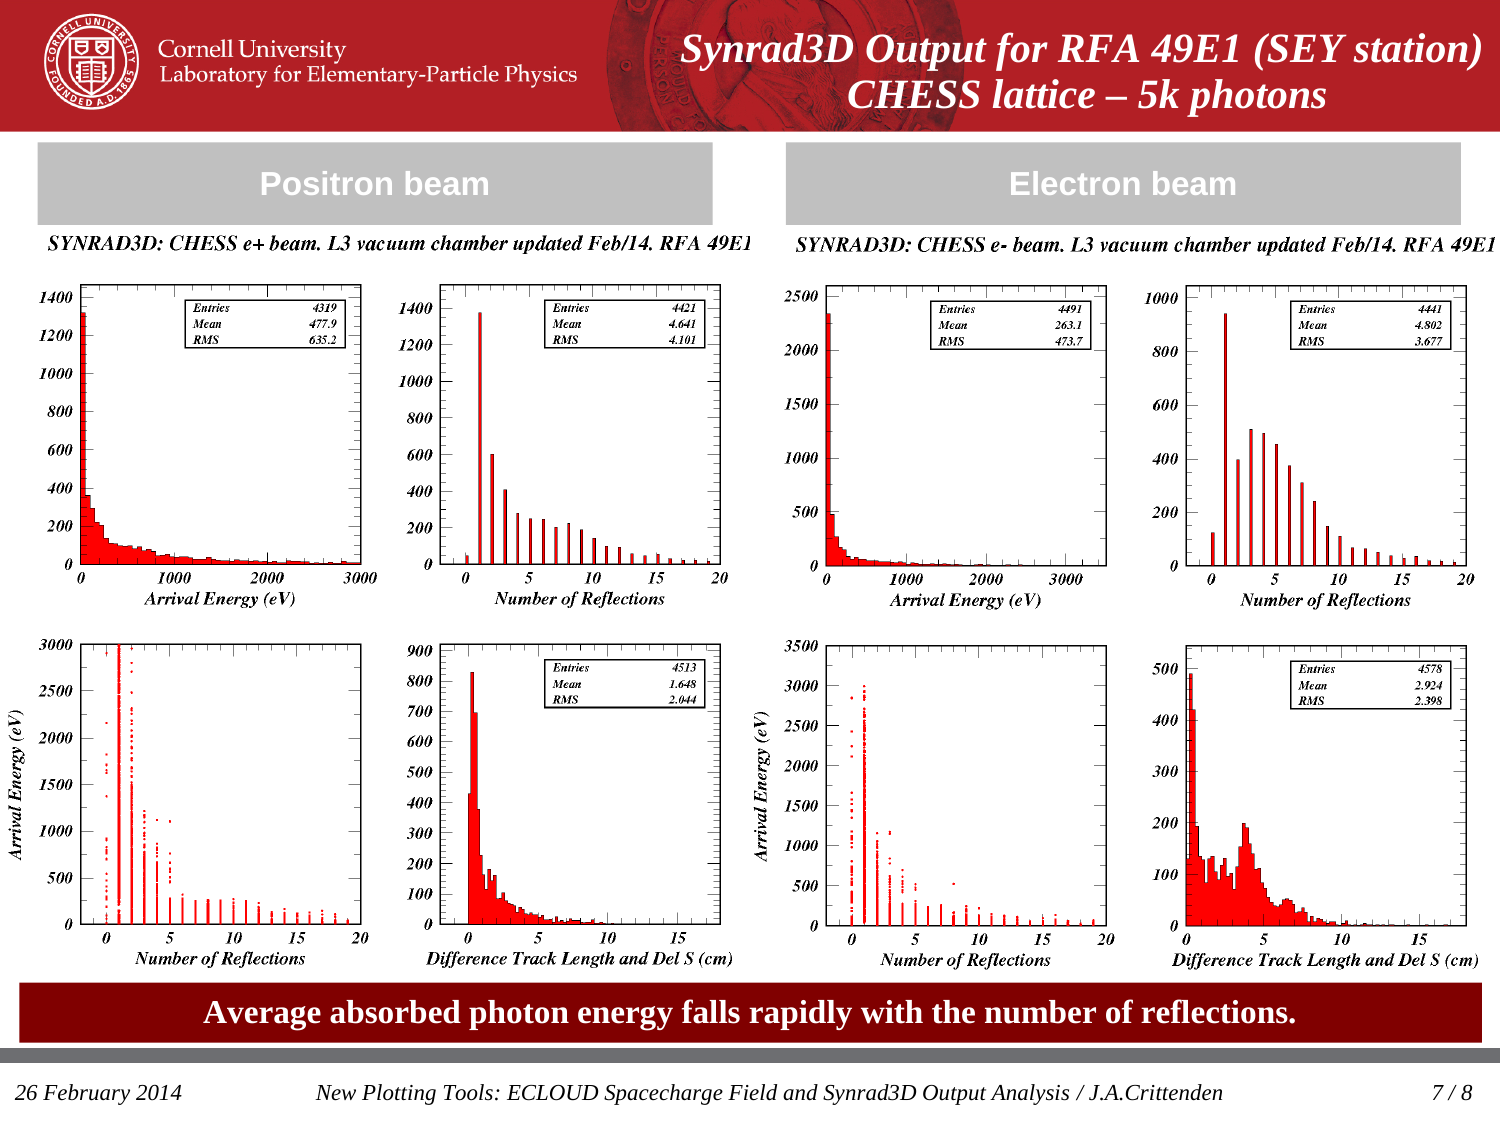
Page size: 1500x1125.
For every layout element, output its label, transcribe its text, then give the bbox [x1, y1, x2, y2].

picture [0, 226, 1500, 980]
text_box Electron beam [785, 142, 1461, 225]
title Synrad3D Output for RFA 49E1 (SEY station) CHESS lattice – 5k photons [675, 7, 1500, 136]
text_box Positron beam [37, 142, 713, 225]
picture [0, 0, 1500, 132]
text_box Average absorbed photon energy falls rapidly with the number of reflections. [19, 982, 1482, 1043]
